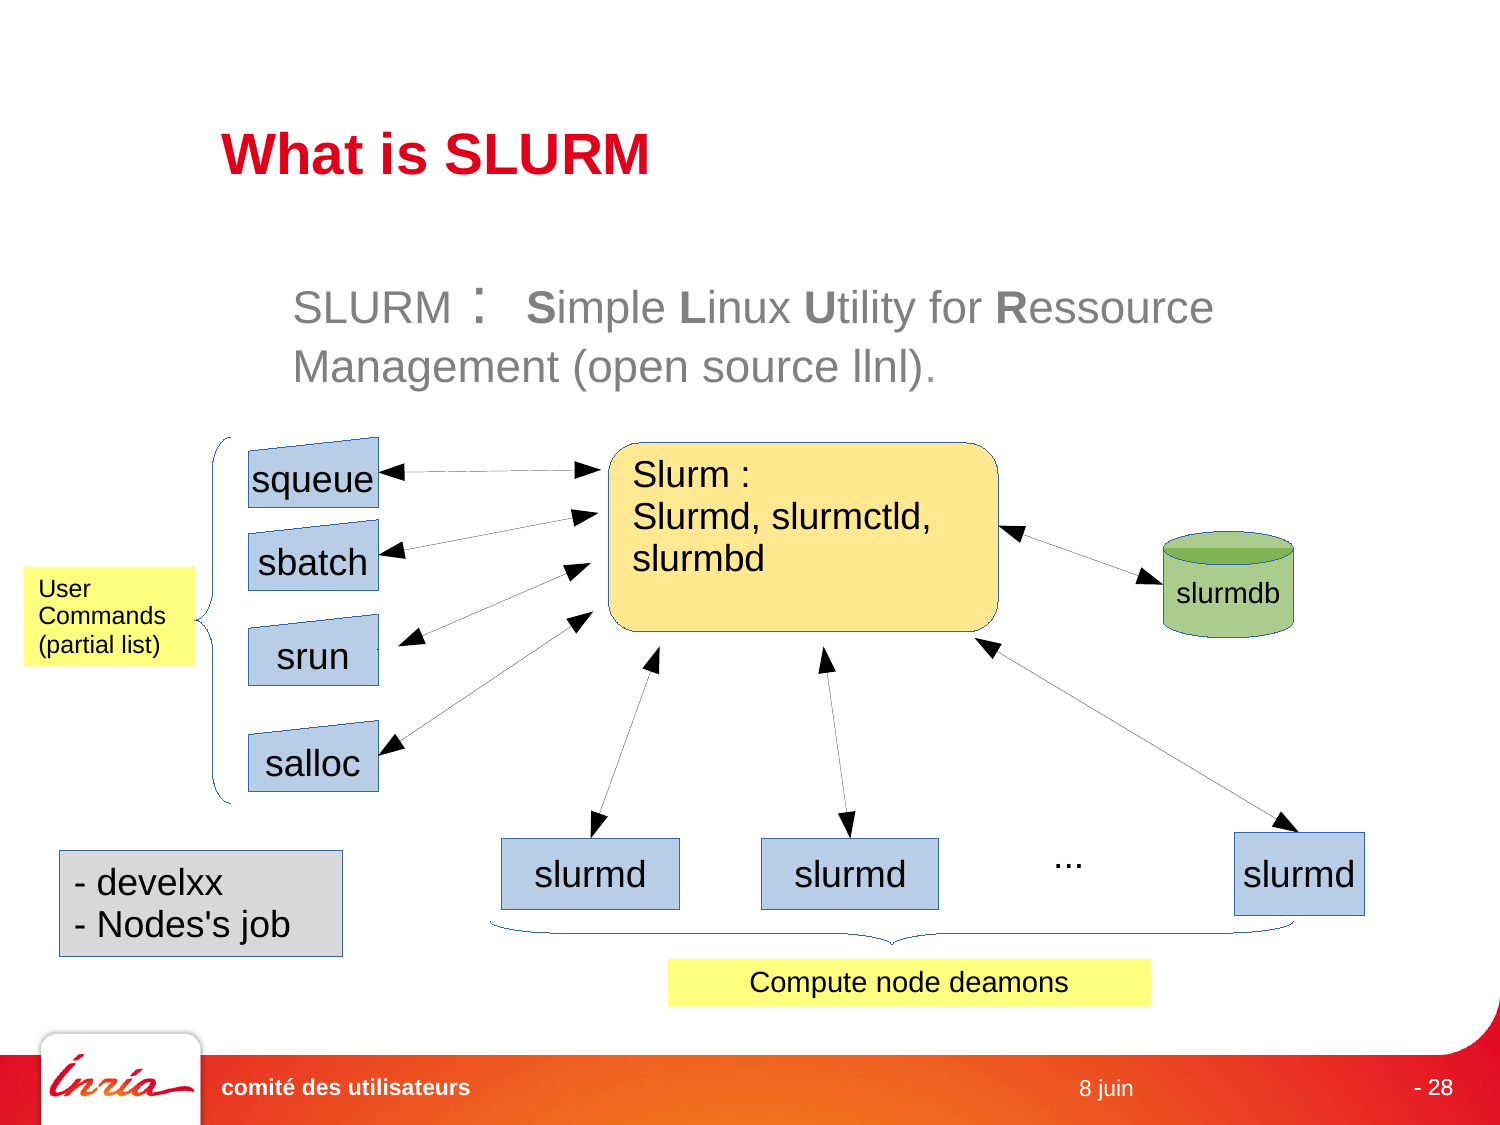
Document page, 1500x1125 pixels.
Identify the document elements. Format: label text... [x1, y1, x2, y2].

text_box Slurm : Slurmd, slurmctld, slurmbd [608, 442, 999, 632]
text_box slurmd [761, 838, 939, 910]
text_box User Commands (partial list) [23, 566, 195, 667]
text_box srun [248, 614, 379, 686]
text_box Compute node deamons [667, 958, 1152, 1007]
text_box sbatch [248, 519, 379, 591]
text_box squeue [248, 437, 379, 508]
text_box slurmd [501, 838, 680, 910]
text_box salloc [248, 720, 379, 792]
text_box - <numéro> [1413, 1064, 1500, 1109]
picture [0, 947, 1500, 1125]
text_box - develxx - Nodes's job [59, 850, 343, 957]
text_box slurmd [1234, 832, 1365, 916]
text_box ... [1009, 826, 1128, 908]
text_box slurmdb [1163, 531, 1294, 638]
text_box SLURM : Simple Linux Utility for Ressource Management (open source llnl). [242, 249, 1479, 939]
text_box What is SLURM [221, 57, 1459, 245]
